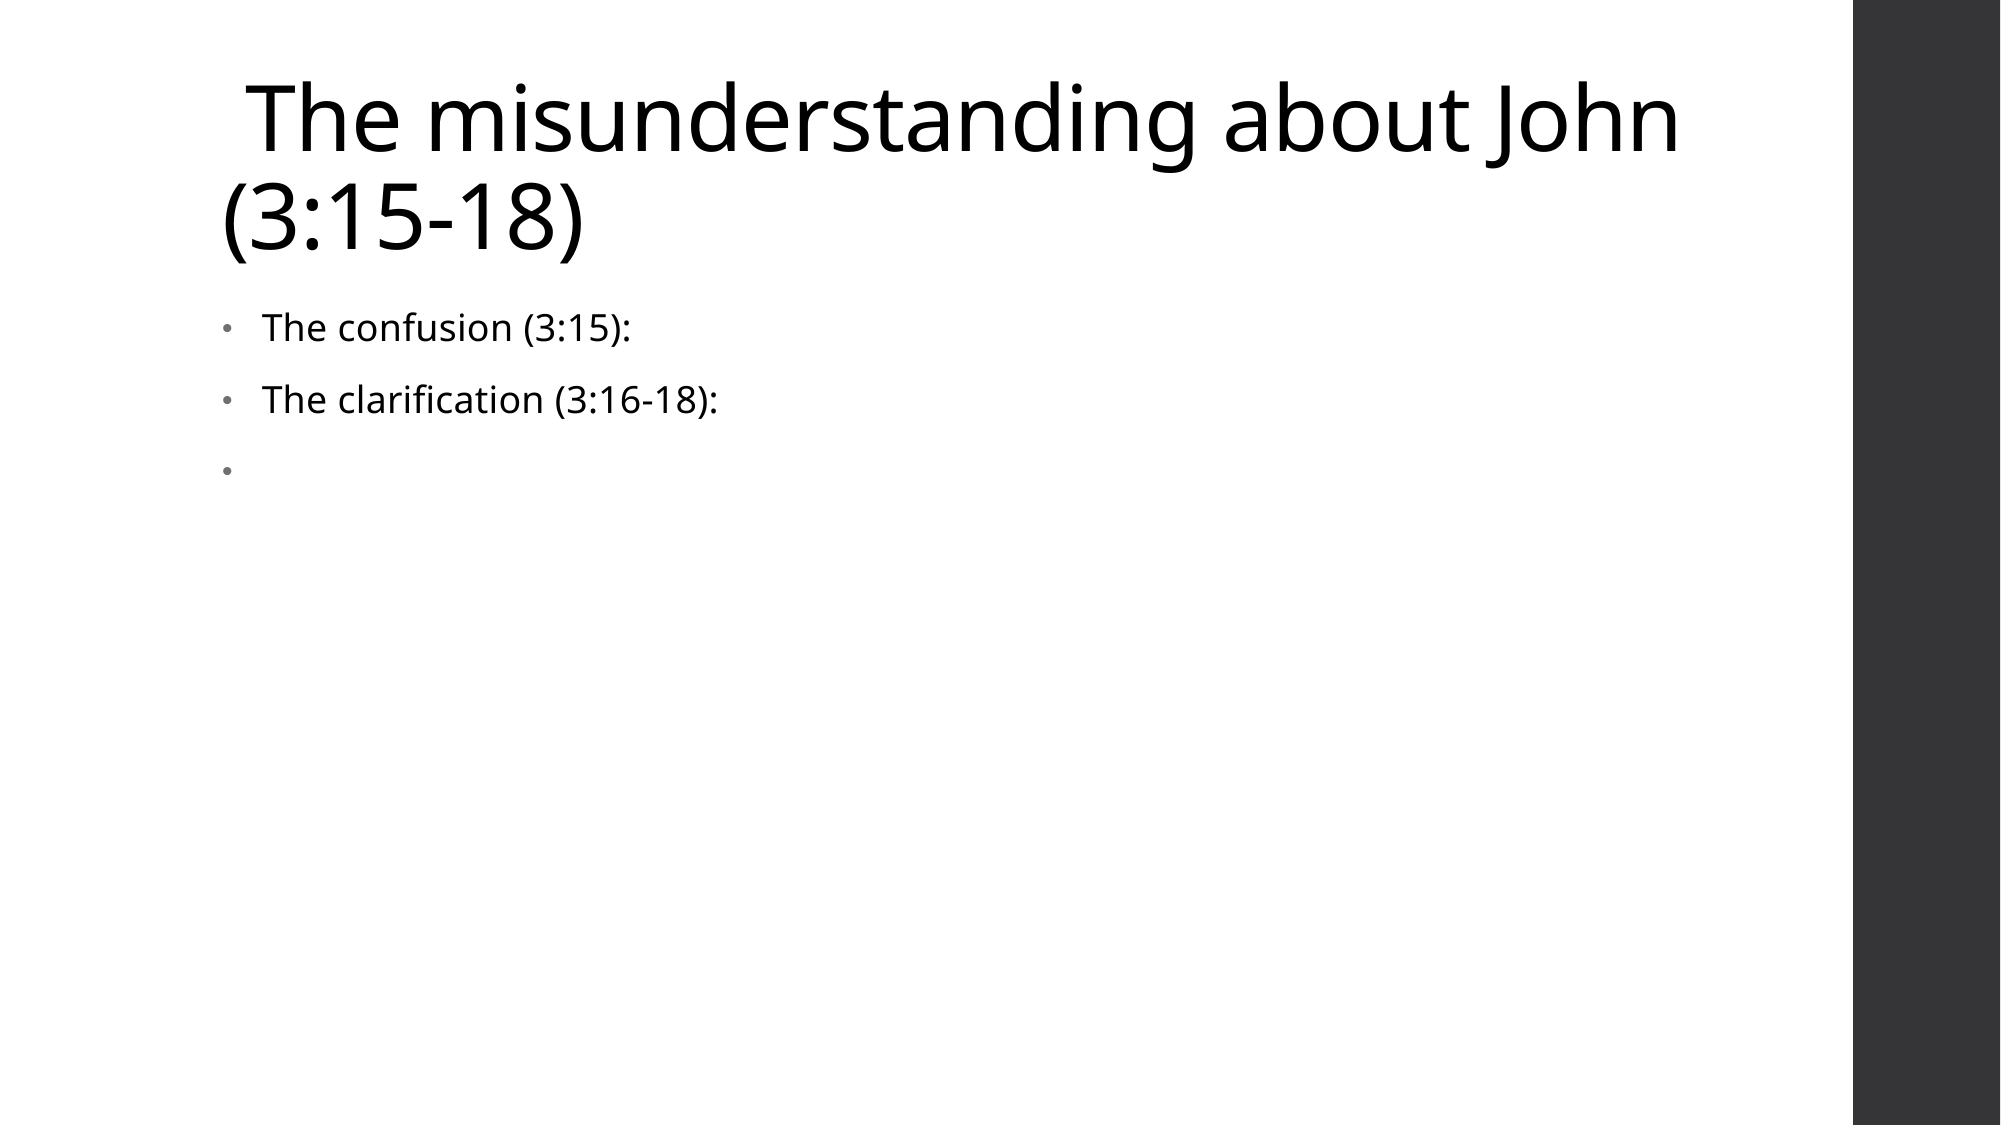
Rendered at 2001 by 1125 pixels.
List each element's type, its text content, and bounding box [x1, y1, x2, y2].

title The misunderstanding about John (3:15-18) [206, 60, 1797, 278]
list The confusion (3:15): The clarification (3:16-18): [206, 299, 1617, 1014]
